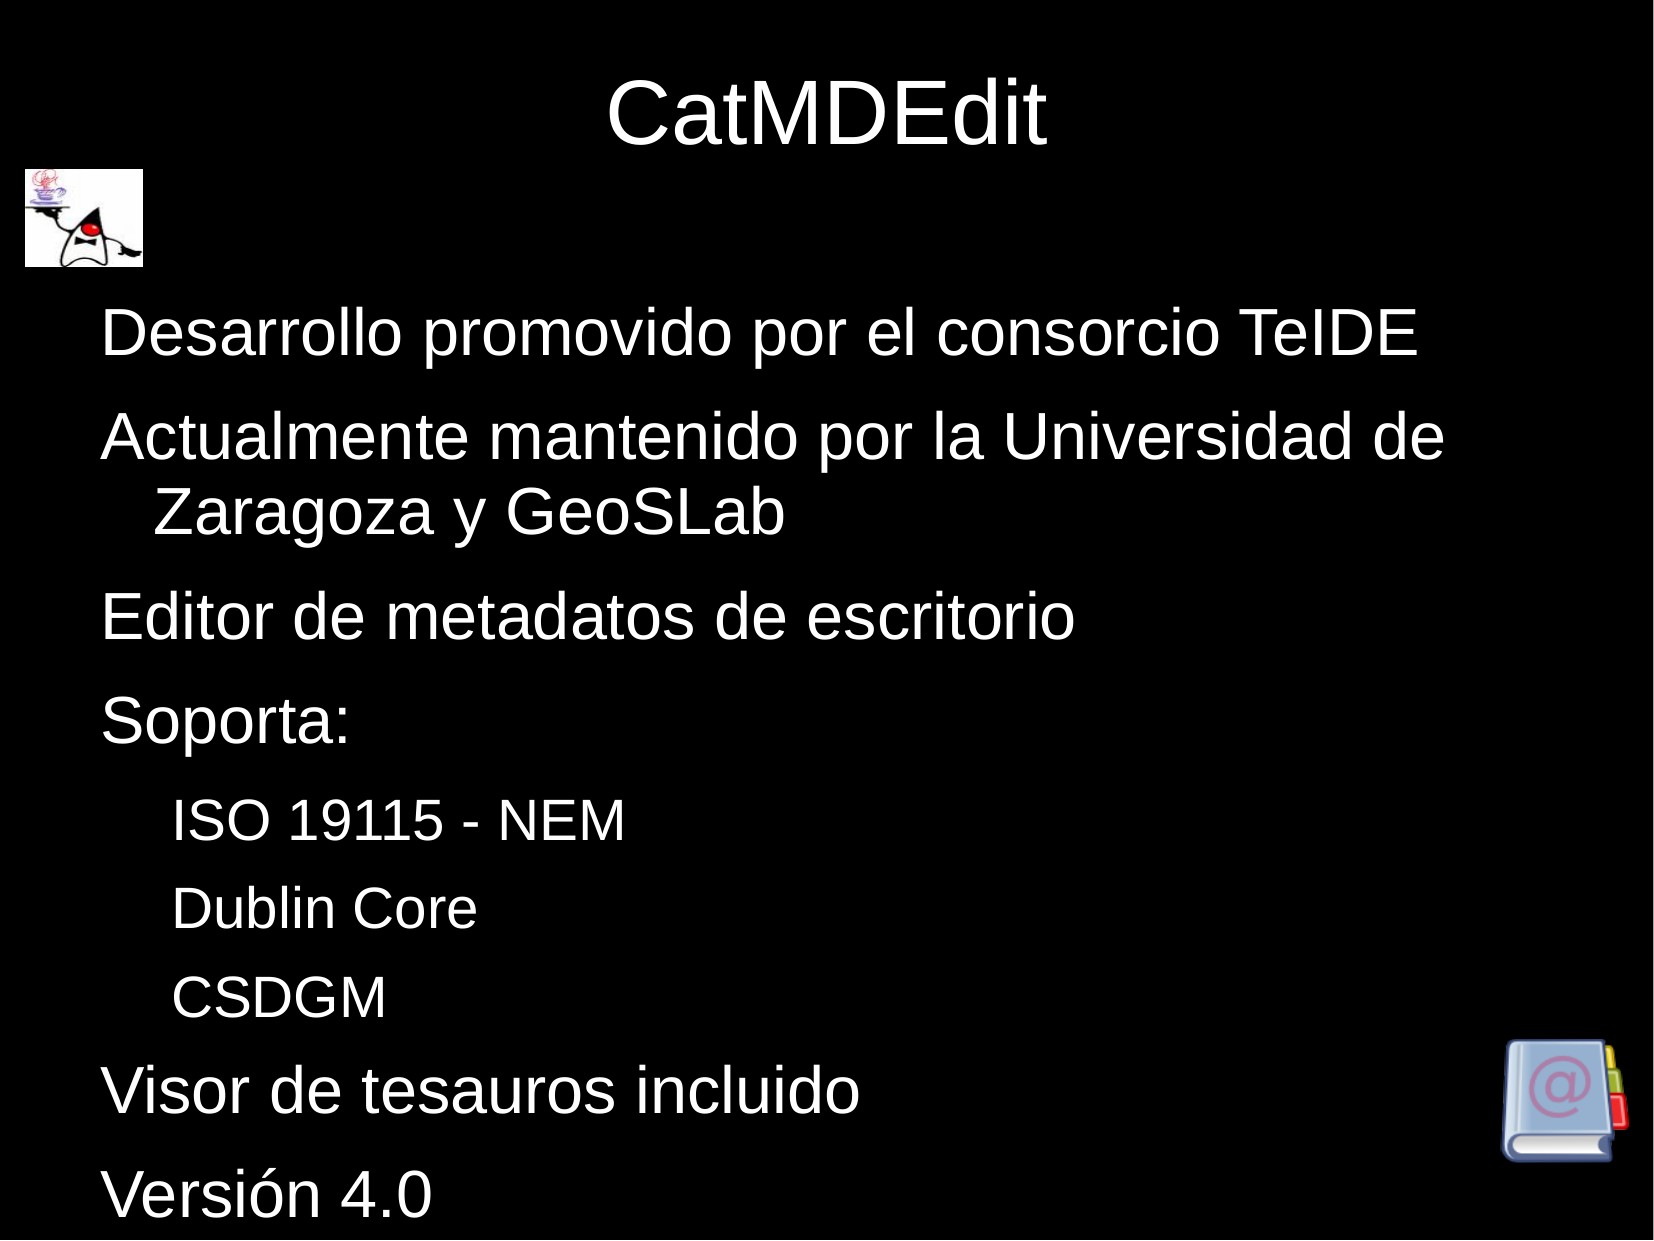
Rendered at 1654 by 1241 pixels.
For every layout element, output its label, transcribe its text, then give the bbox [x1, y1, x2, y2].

picture [1571, 1039, 1629, 1172]
picture [25, 169, 143, 267]
list Desarrollo promovido por el consorcio TeIDE Actualmente mantenido por la Universidad de Zaragoza y GeoSLab Editor de metadatos de escritorio Soporta: ISO 19115 - NEM Dublin Core CSDGM Visor de tesauros incluido Versión 4.0 [82, 295, 1571, 1233]
title CatMDEdit [82, 49, 1571, 178]
